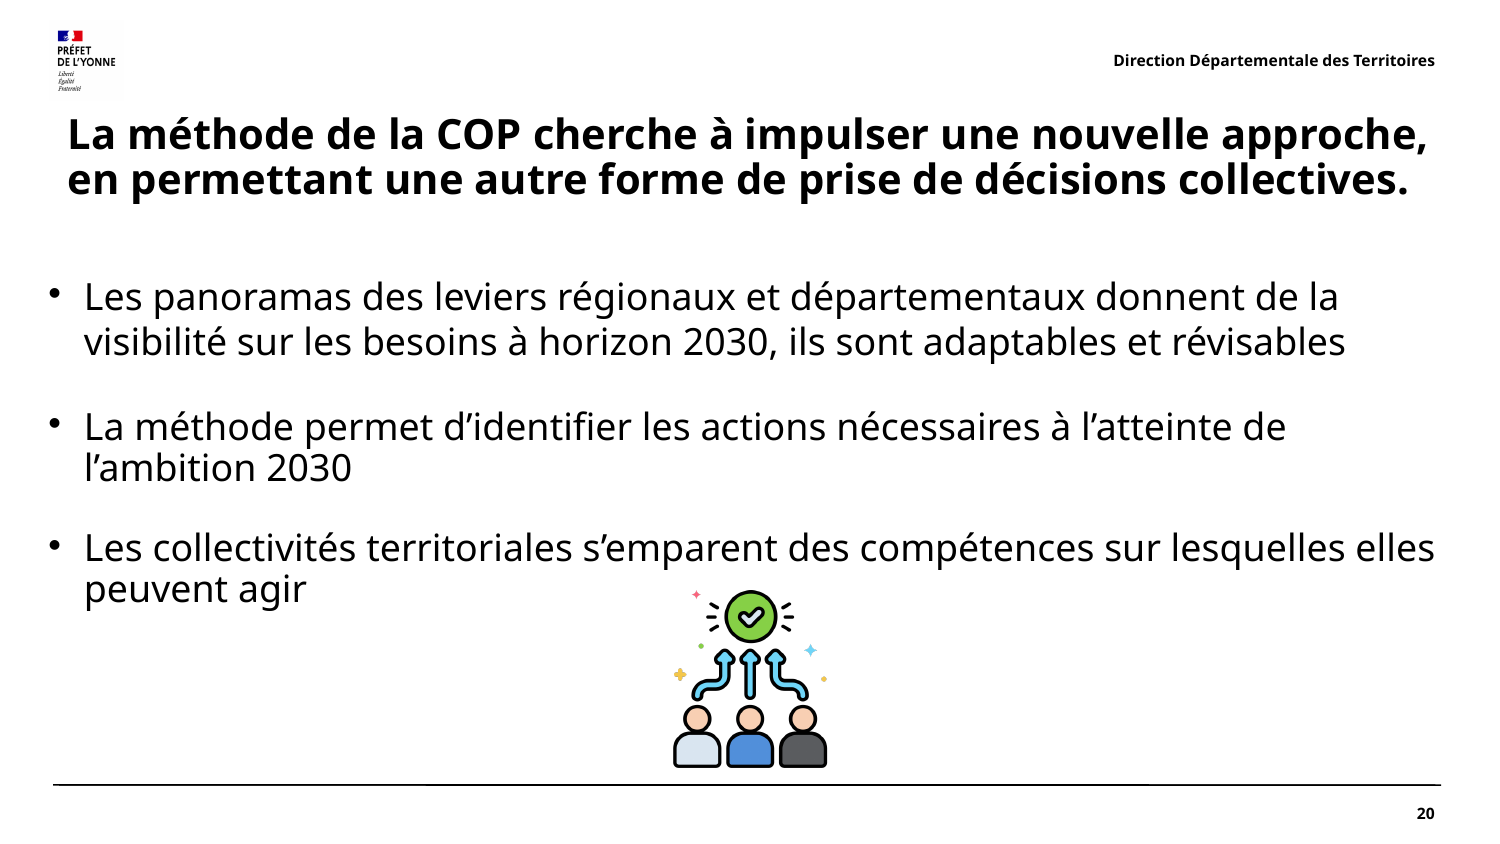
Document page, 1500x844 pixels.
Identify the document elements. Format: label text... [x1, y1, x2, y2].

picture [661, 590, 839, 768]
picture [49, 20, 124, 101]
text_box La méthode de la COP cherche à impulser une nouvelle approche, en permettant une autre forme de prise de décisions collectives. [53, 114, 1476, 203]
text_box Les panoramas des leviers régionaux et départementaux donnent de la visibilité sur les besoins à horizon 2030, ils sont adaptables et révisables La méthode permet d’identifier les actions nécessaires à l’atteinte de l’ambition 2030 Les collectivités territoriales s’emparent des compétences sur lesquelles elles peuvent agir [33, 265, 1476, 768]
